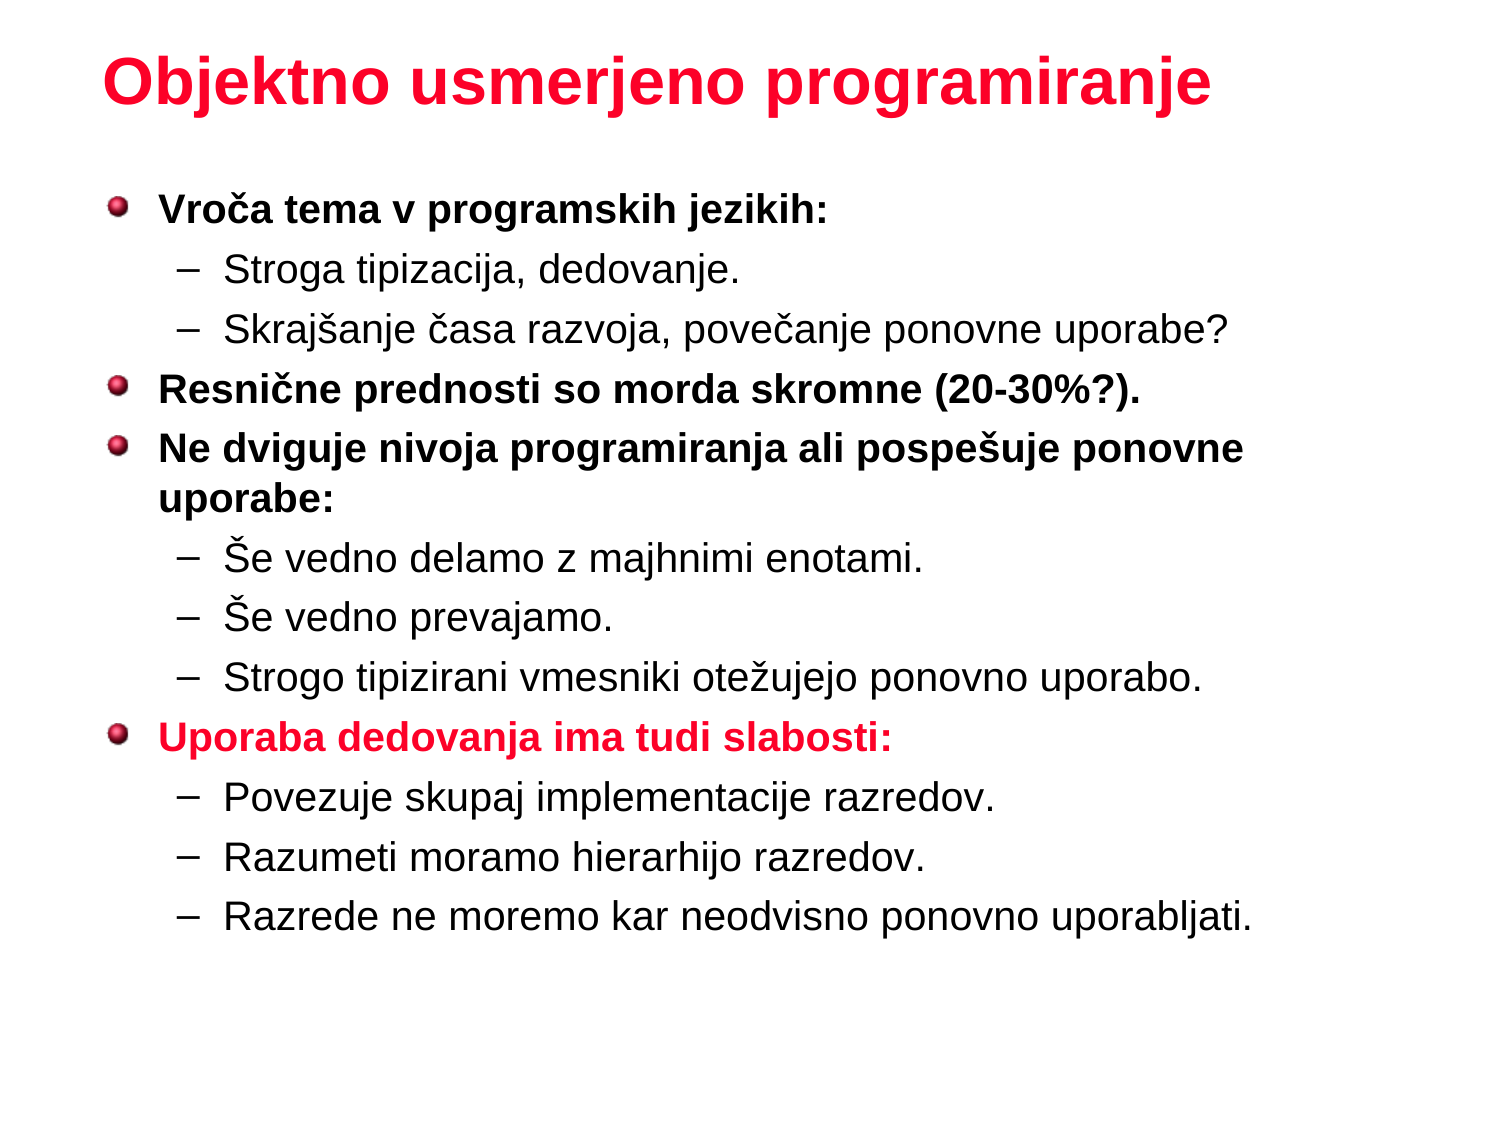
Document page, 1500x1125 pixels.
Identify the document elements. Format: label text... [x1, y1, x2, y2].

list Vroča tema v programskih jezikih: Stroga tipizacija, dedovanje. Skrajšanje časa razvoja, povečanje ponovne uporabe? Resnične prednosti so morda skromne (20-30%?). Ne dviguje nivoja programiranja ali pospešuje ponovne uporabe: Še vedno delamo z majhnimi enotami. Še vedno prevajamo. Strogo tipizirani vmesniki otežujejo ponovno uporabo. Uporaba dedovanja ima tudi slabosti: Povezuje skupaj implementacije razredov. Razumeti moramo hierarhijo razredov. Razrede ne moremo kar neodvisno ponovno uporabljati. [87, 174, 1375, 955]
title Objektno usmerjeno programiranje [87, 6, 1338, 125]
